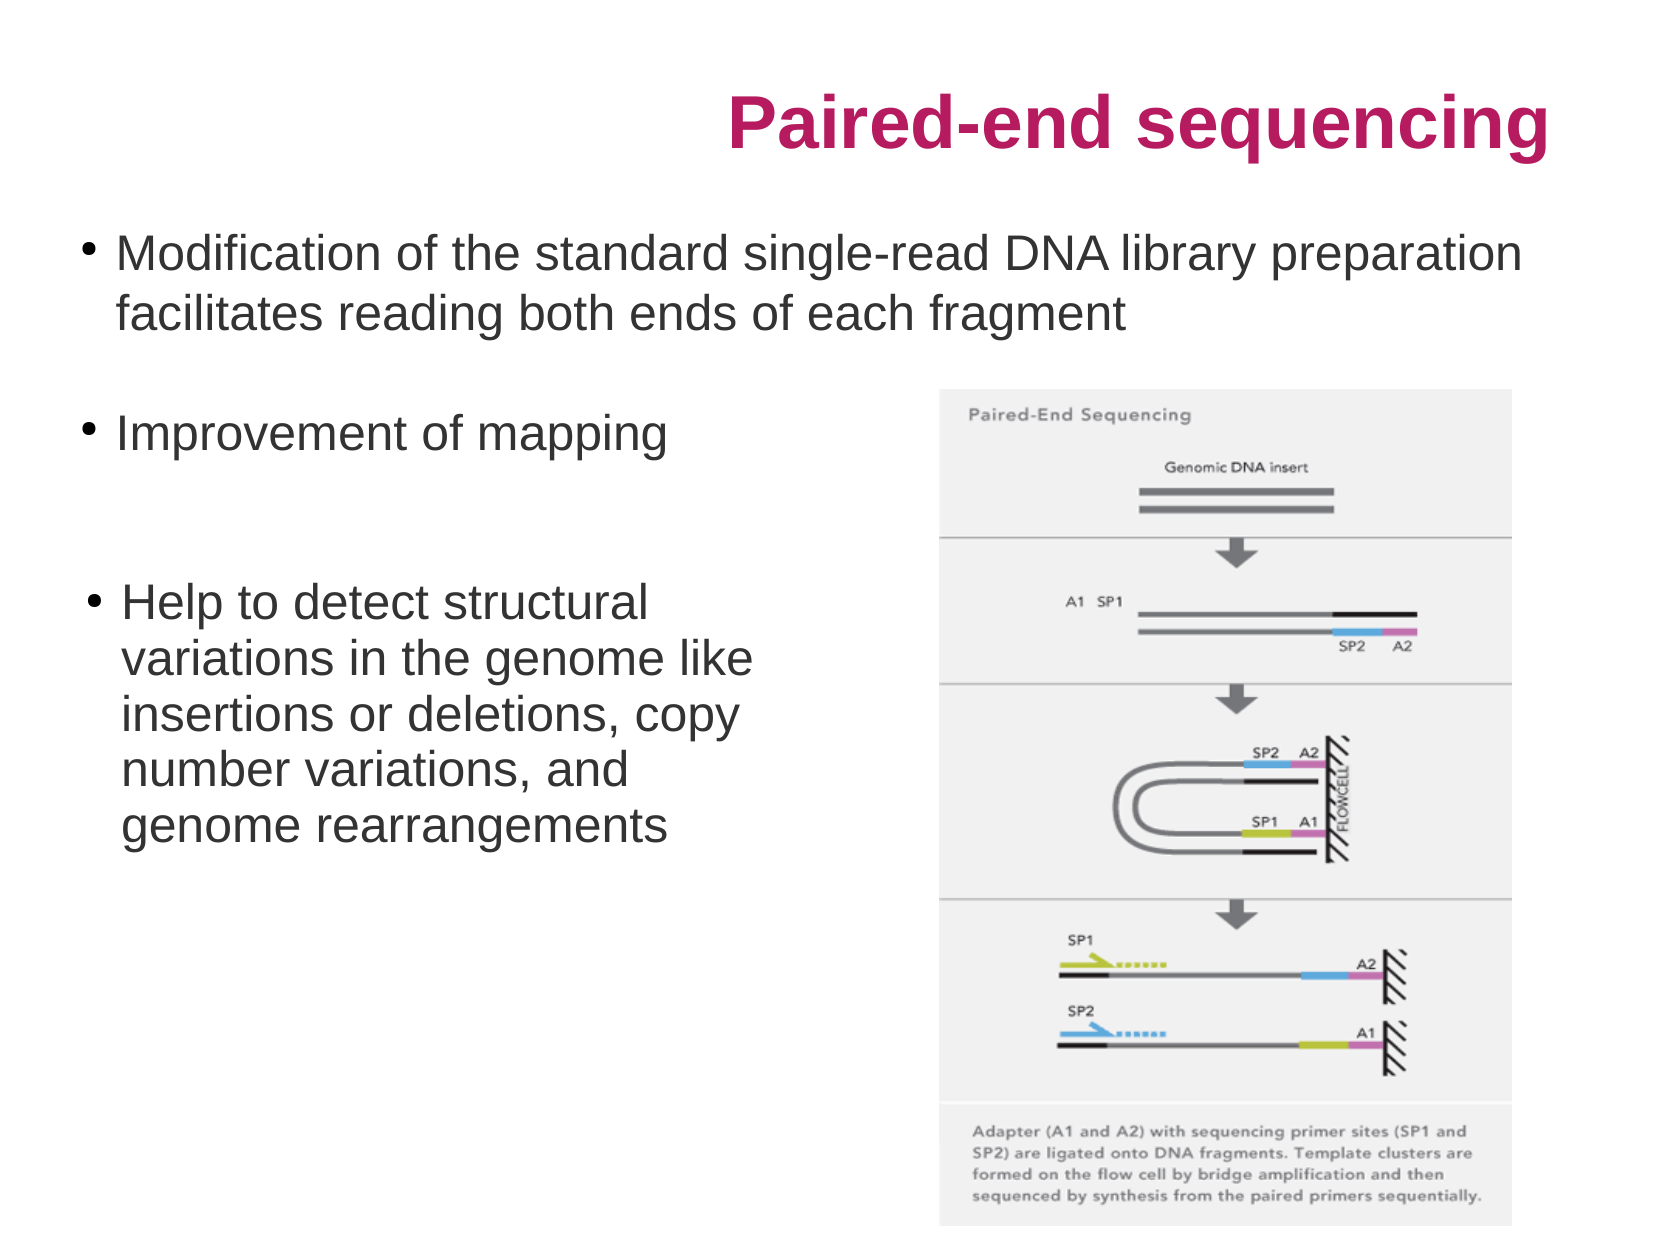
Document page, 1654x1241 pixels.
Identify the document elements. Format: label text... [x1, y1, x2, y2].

text_box Modification of the standard single-read DNA library preparation facilitates reading both ends of each fragment Improvement of mapping [80, 206, 1565, 1026]
picture [939, 389, 1512, 1226]
text_box Paired-end sequencing [88, 58, 1573, 178]
text_box Help to detect structural variations in the genome like insertions or deletions, copy number variations, and genome rearrangements [70, 566, 771, 1037]
